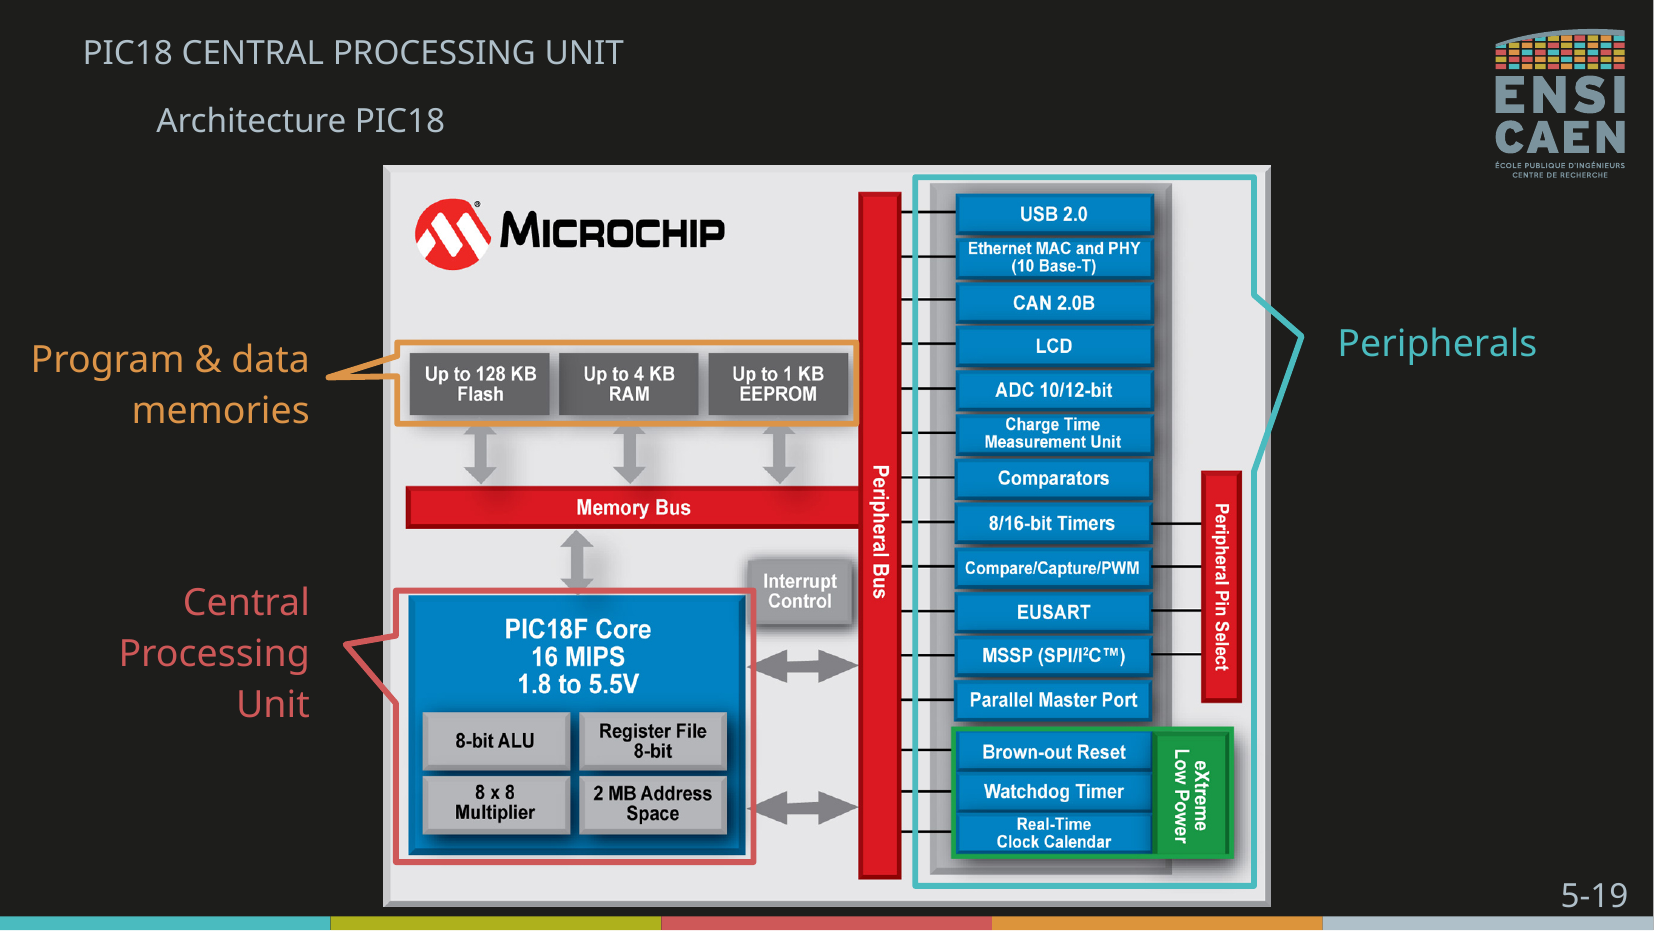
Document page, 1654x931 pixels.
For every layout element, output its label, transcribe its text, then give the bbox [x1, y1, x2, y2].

text_box Peripherals [1322, 309, 1565, 367]
picture [383, 165, 1271, 907]
title PIC18 CENTRAL PROCESSING UNIT Architecture PIC18 [82, 0, 1467, 148]
picture [919, 181, 1271, 882]
picture [383, 594, 750, 859]
picture [383, 346, 853, 420]
text_box Central Processing Unit [88, 567, 325, 709]
text_box Program & data memories [0, 324, 325, 424]
